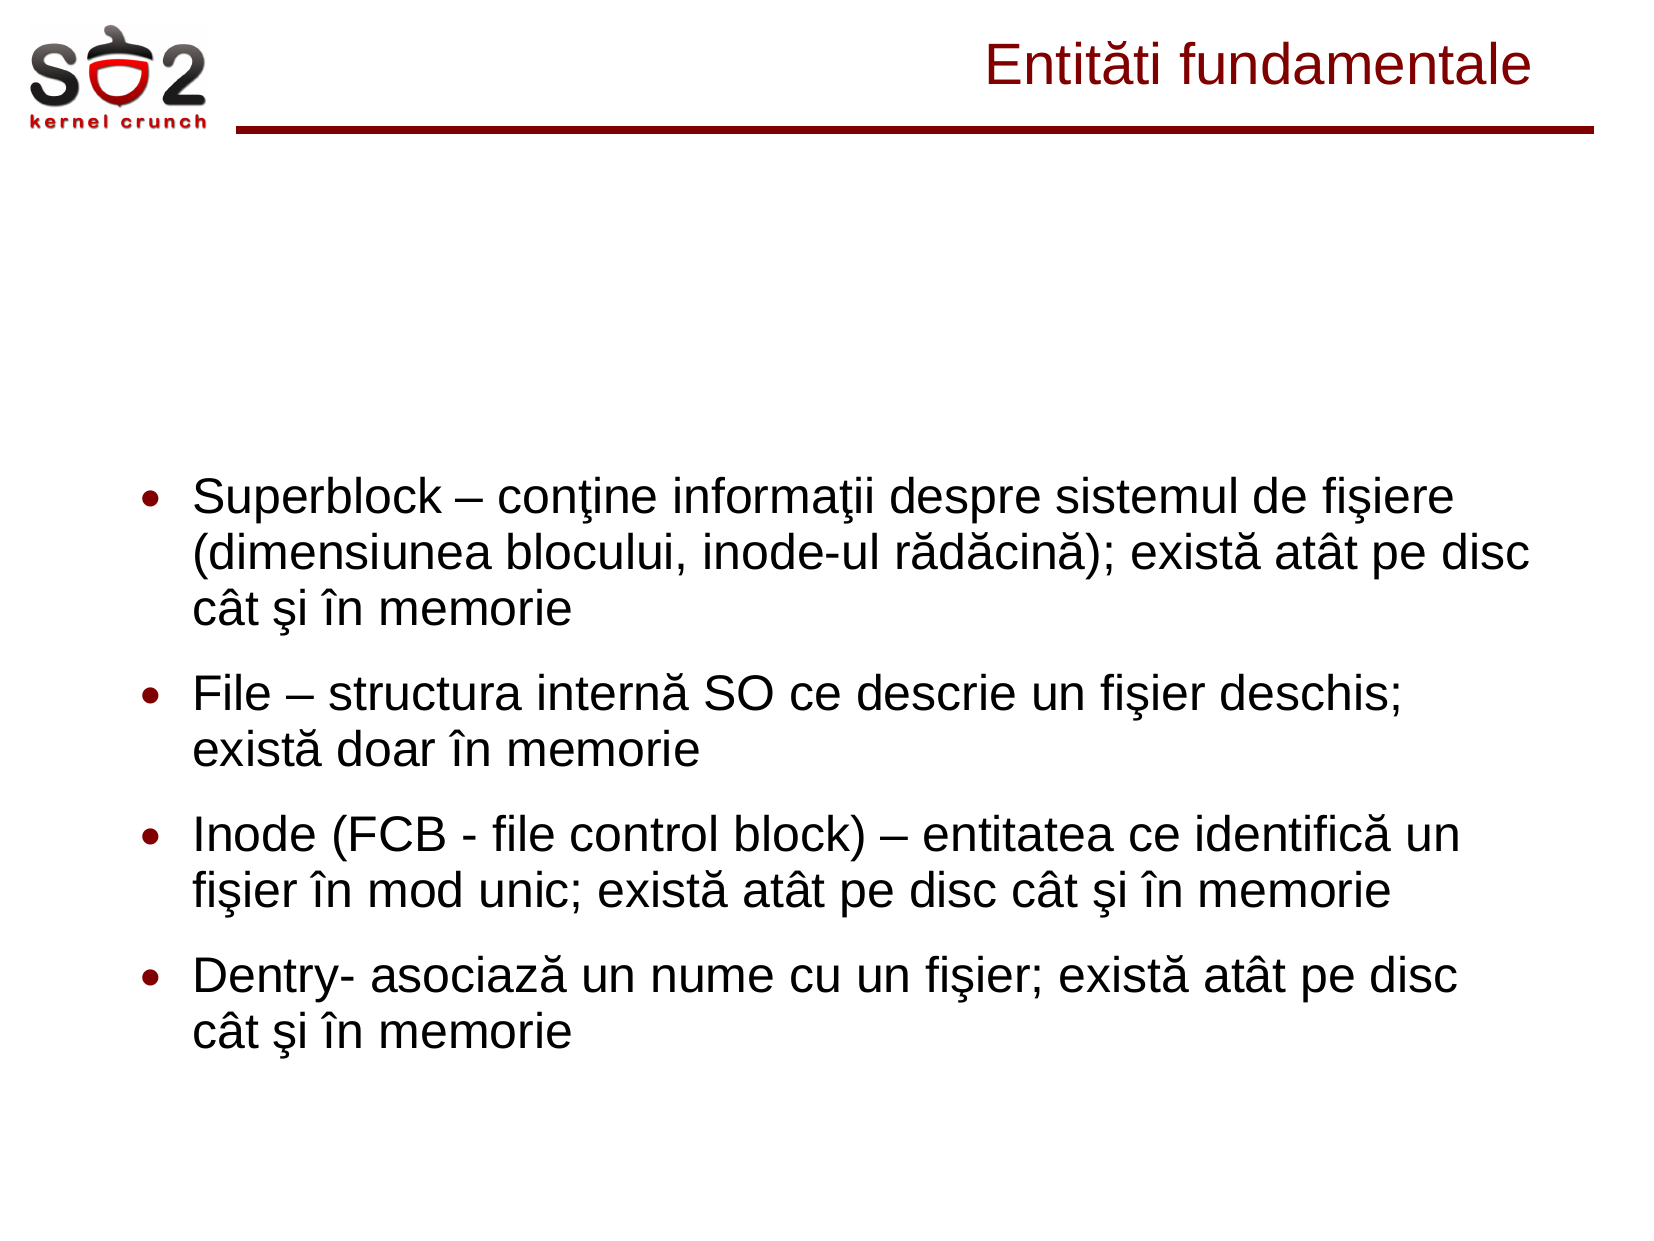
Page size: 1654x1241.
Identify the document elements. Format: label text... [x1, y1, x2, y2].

title Entităti fundamentale [121, 11, 1534, 119]
picture [29, 23, 207, 130]
list Superblock – conţine informaţii despre sistemul de fişiere (dimensiunea blocului, inode-ul rădăcină); există atât pe disc cât şi în memorie File – structura internă SO ce descrie un fişier deschis; există doar în memorie Inode (FCB - file control block) – entitatea ce identifică un fişier în mod unic; există atât pe disc cât şi în memorie Dentry- asociază un nume cu un fişier; există atât pe disc cât şi în memorie [121, 373, 1534, 1155]
